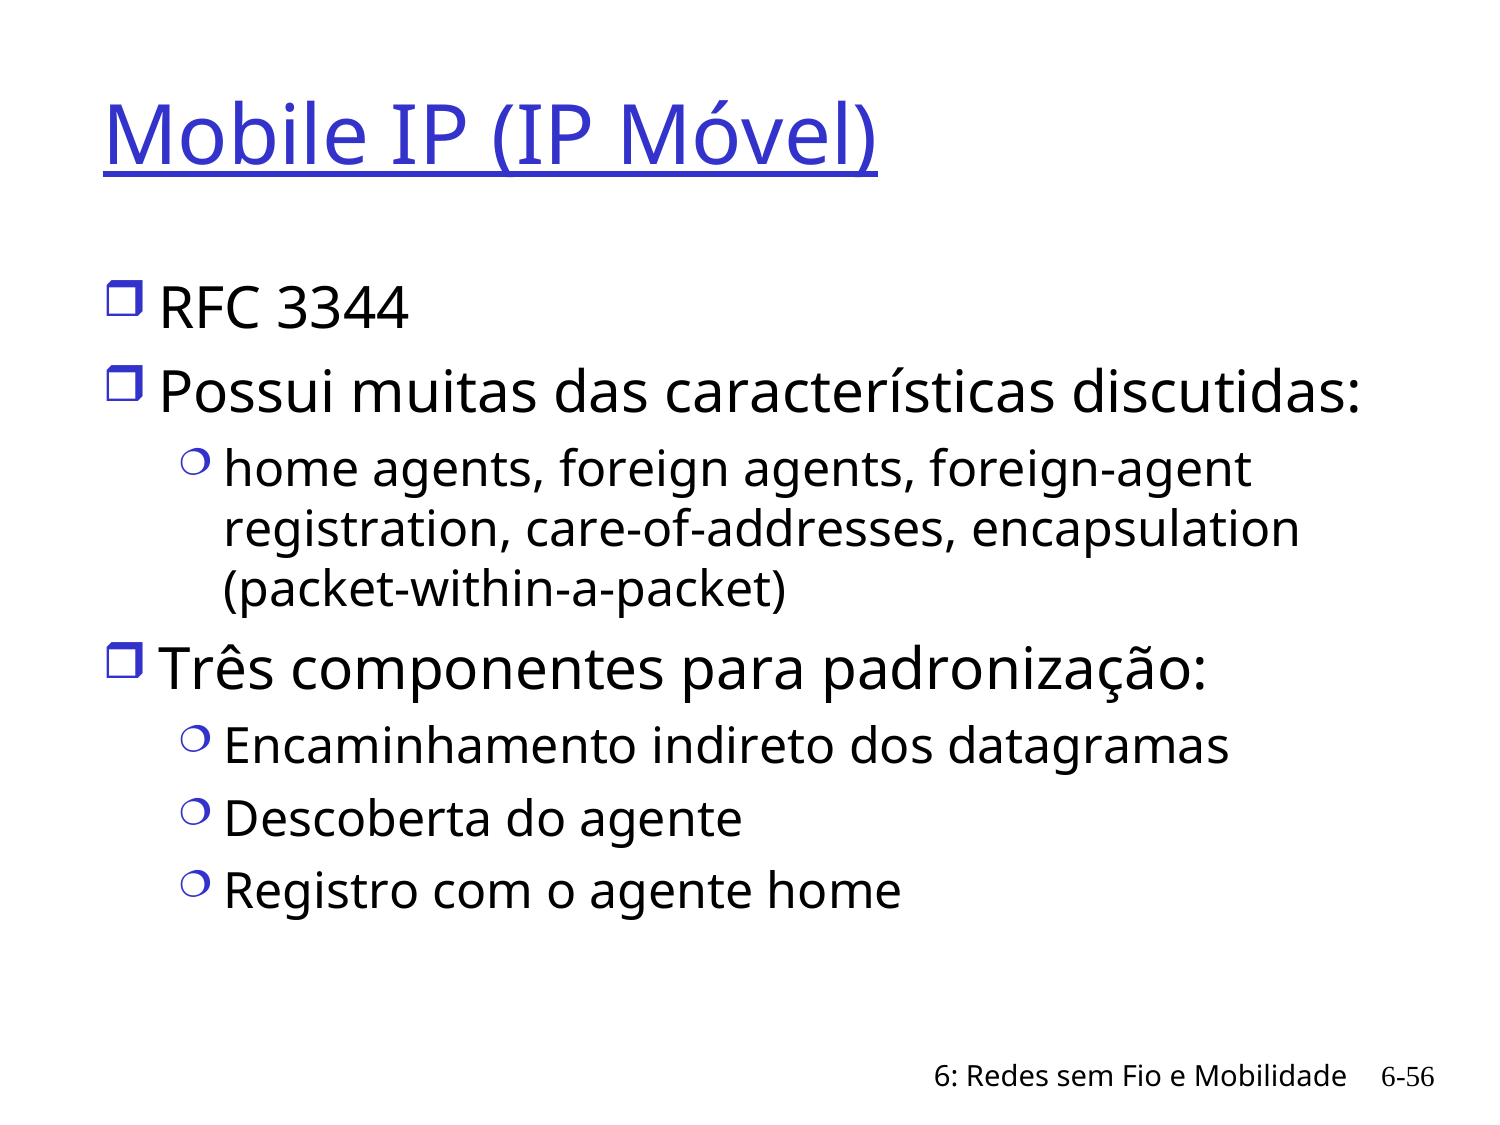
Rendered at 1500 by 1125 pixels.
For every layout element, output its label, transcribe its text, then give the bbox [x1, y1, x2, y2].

text_box 6: Redes sem Fio e Mobilidade [728, 1050, 1339, 1125]
text_box 6-<number> [1339, 1050, 1451, 1125]
text_box Mobile IP (IP Móvel) [87, 37, 1363, 225]
text_box RFC 3344 Possui muitas das características discutidas: home agents, foreign agents, foreign-agent registration, care-of-addresses, encapsulation (packet-within-a-packet) Três componentes para padronização: Encaminhamento indireto dos datagramas Descoberta do agente Registro com o agente home [87, 262, 1409, 1026]
